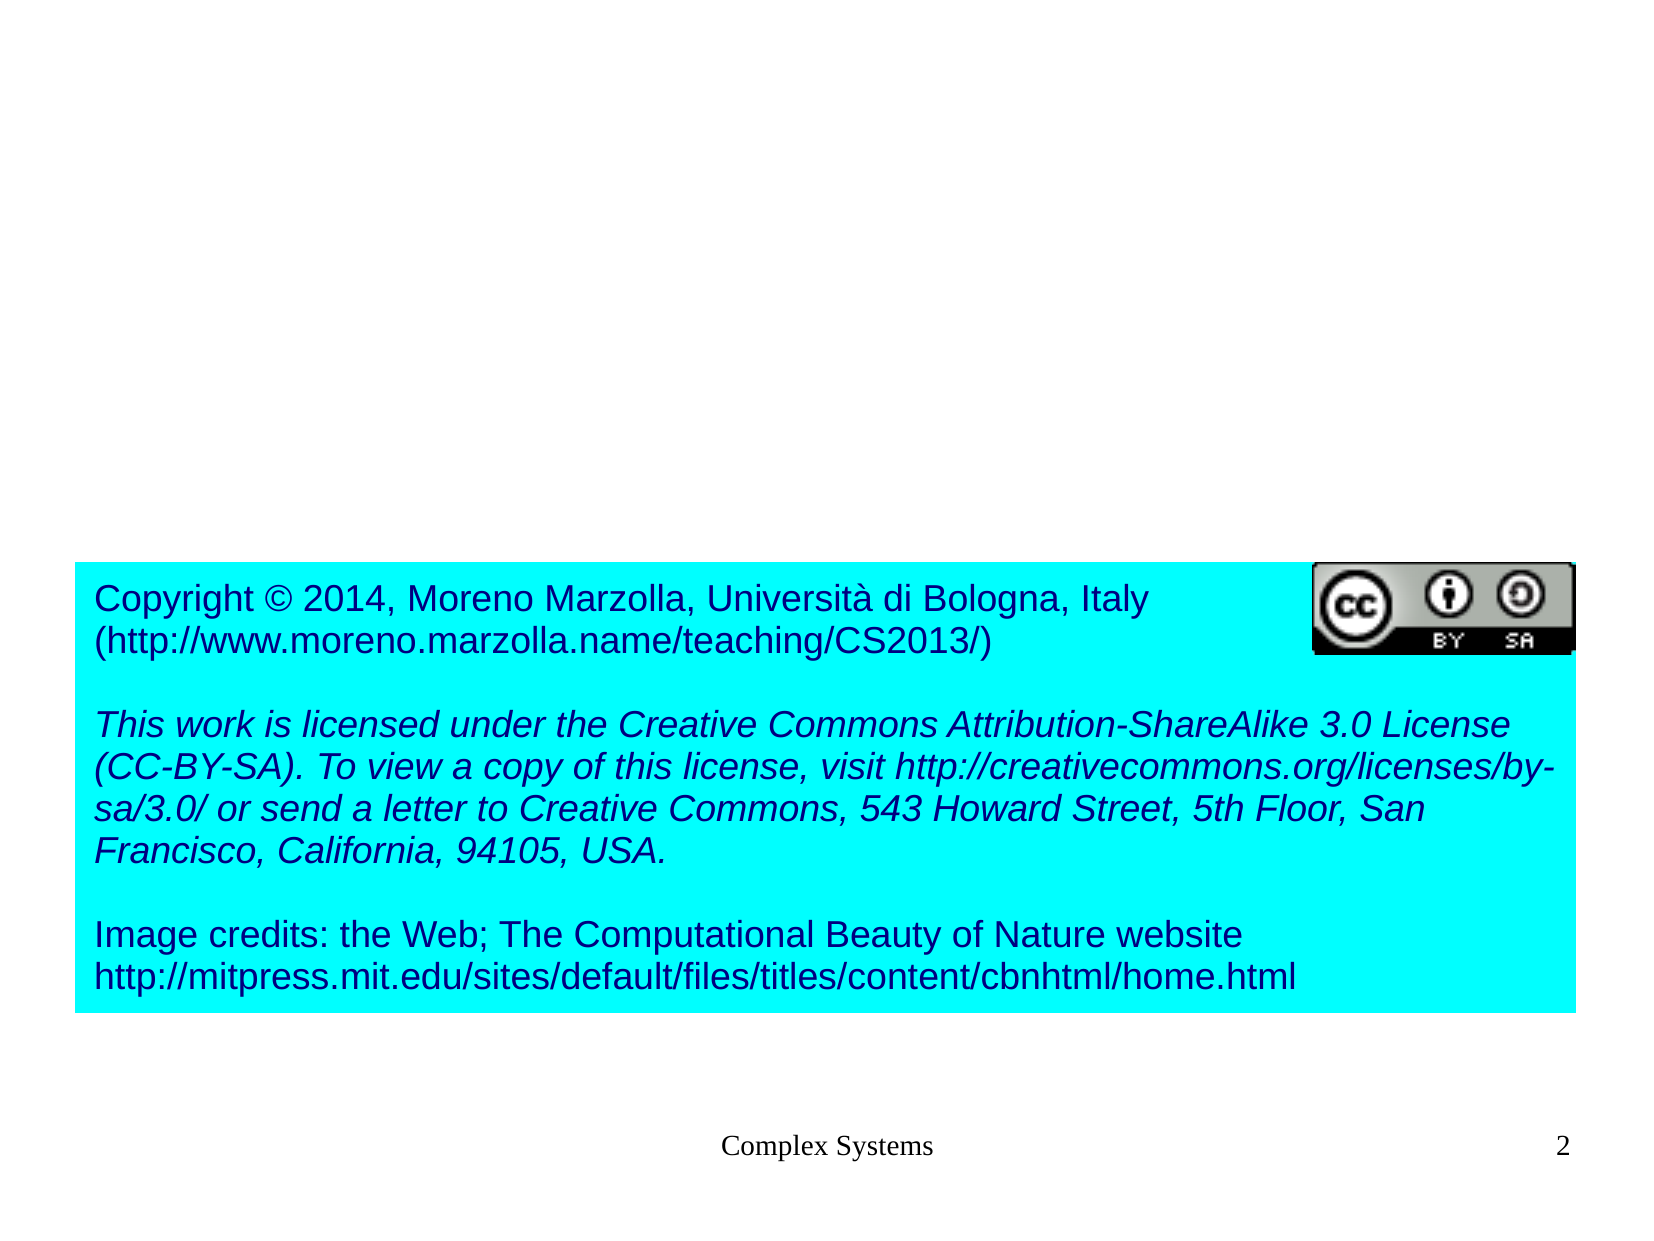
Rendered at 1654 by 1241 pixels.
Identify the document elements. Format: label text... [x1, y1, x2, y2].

picture [1312, 562, 1576, 655]
text_box Copyright © 2014, Moreno Marzolla, Università di Bologna, Italy (http://www.moreno.marzolla.name/teaching/CS2013/) This work is licensed under the Creative Commons Attribution-ShareAlike 3.0 License (CC-BY-SA). To view a copy of this license, visit http://creativecommons.org/licenses/by-sa/3.0/ or send a letter to Creative Commons, 543 Howard Street, 5th Floor, San Francisco, California, 94105, USA. Image credits: the Web; The Computational Beauty of Nature website http://mitpress.mit.edu/sites/default/files/titles/content/cbnhtml/home.html [75, 562, 1576, 1013]
